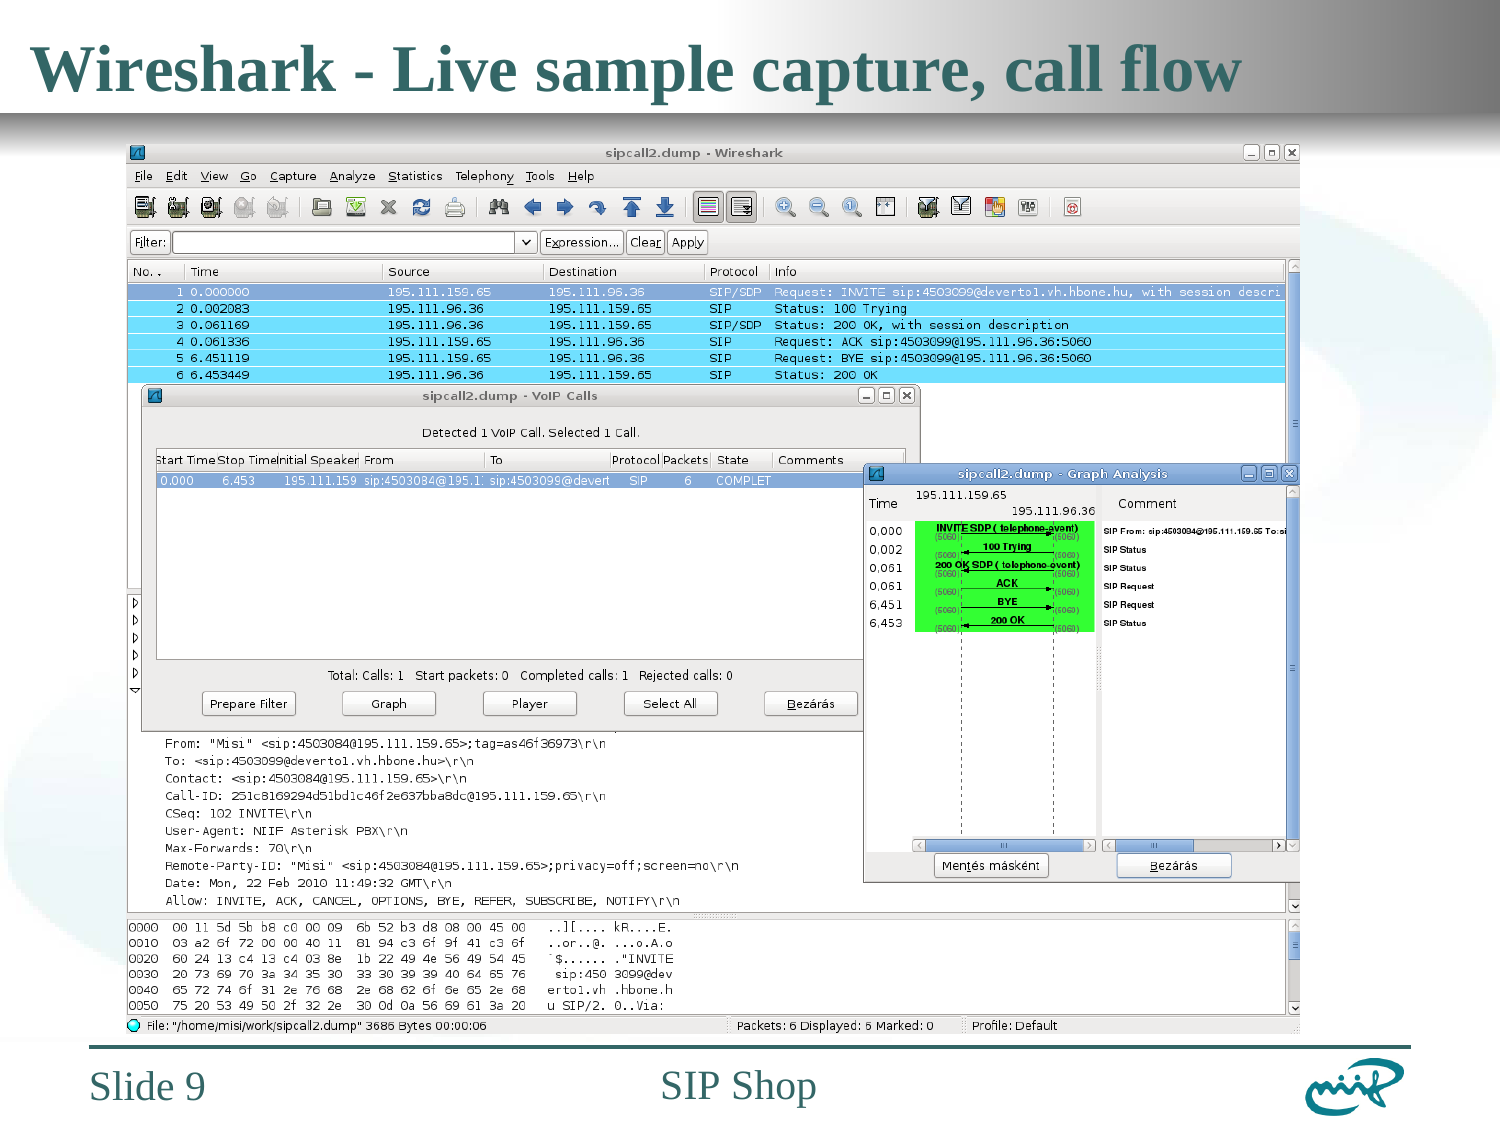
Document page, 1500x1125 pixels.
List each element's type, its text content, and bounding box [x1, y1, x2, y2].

title Wireshark - Live sample capture, call flow [14, 8, 1365, 122]
picture [1305, 1058, 1404, 1116]
picture [0, 144, 1500, 1042]
